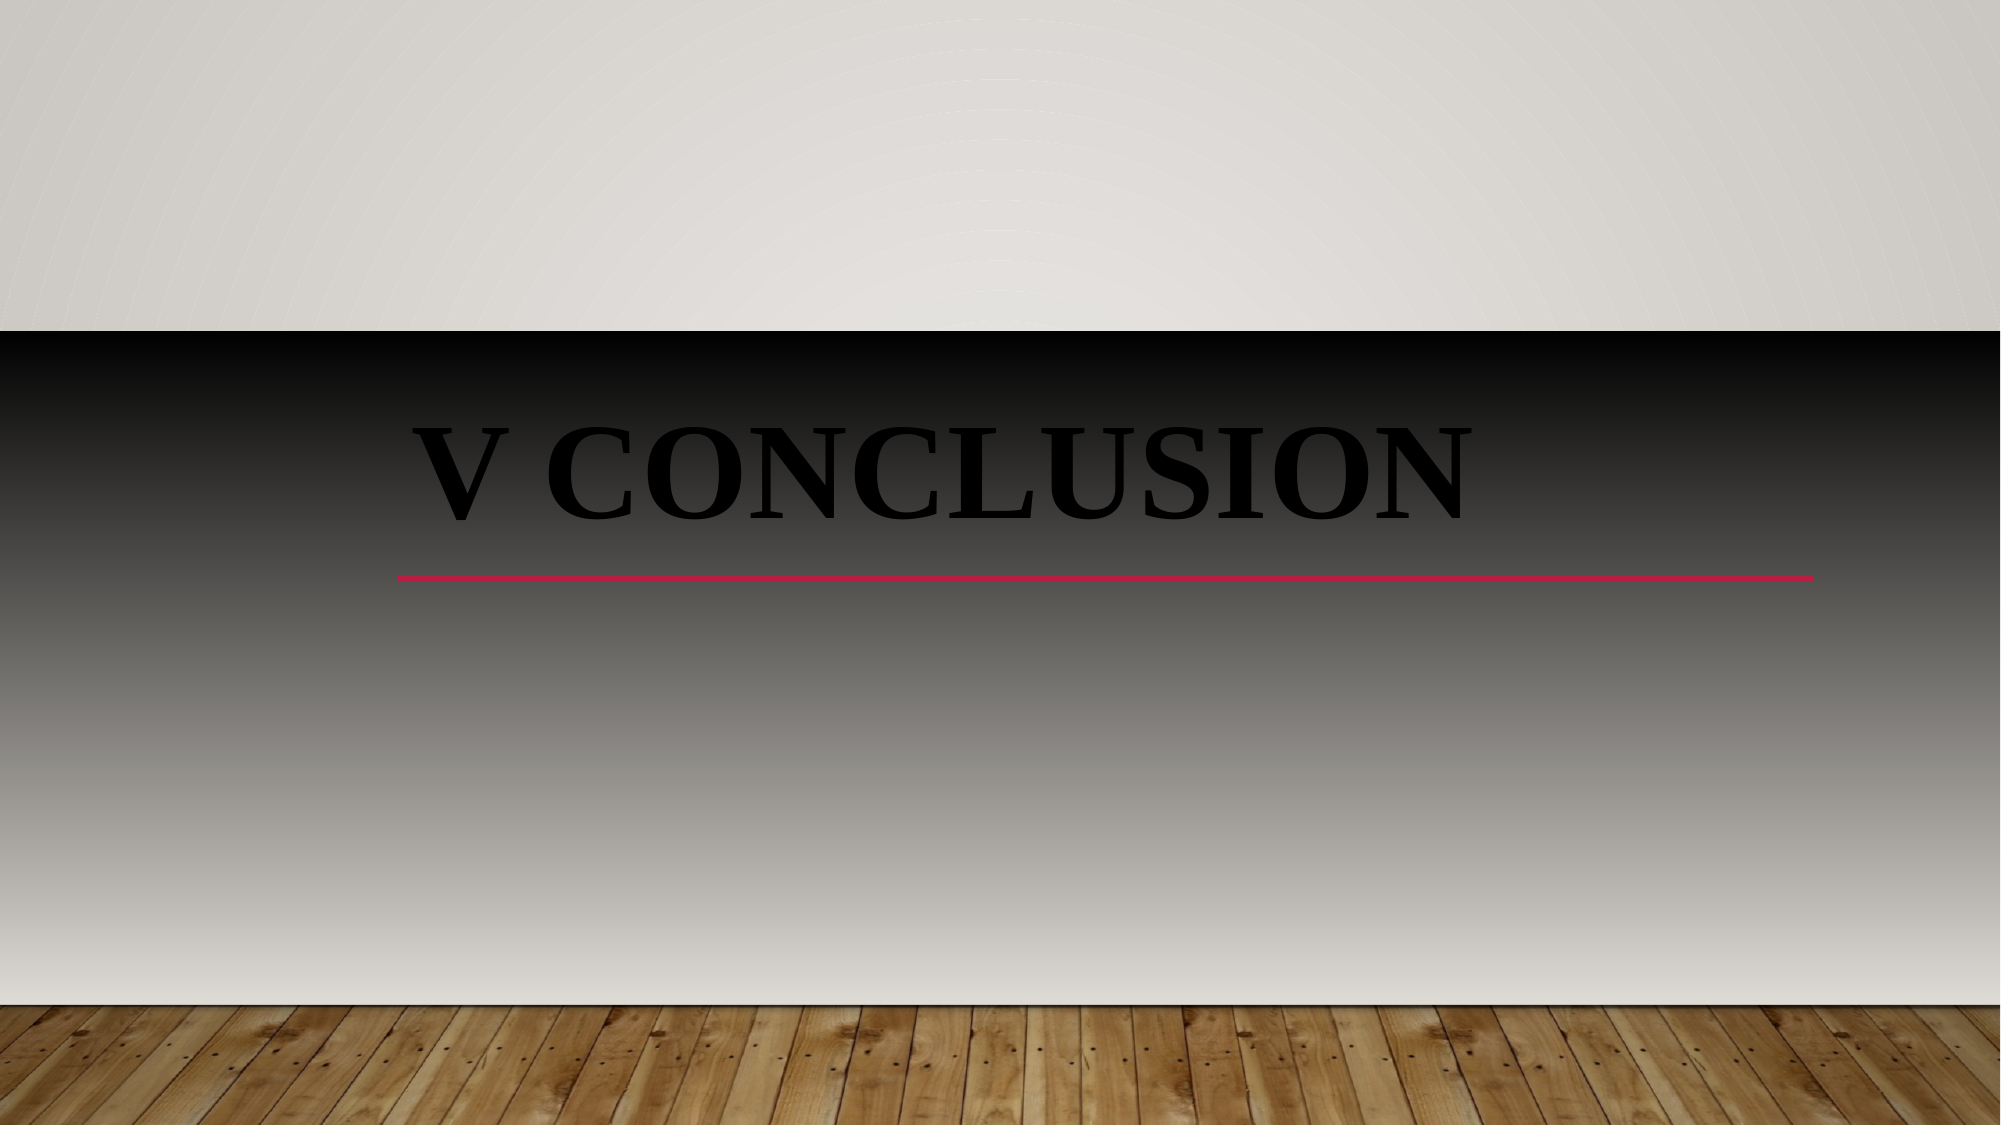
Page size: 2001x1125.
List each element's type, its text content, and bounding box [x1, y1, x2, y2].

title V Conclusion [396, 131, 1814, 549]
